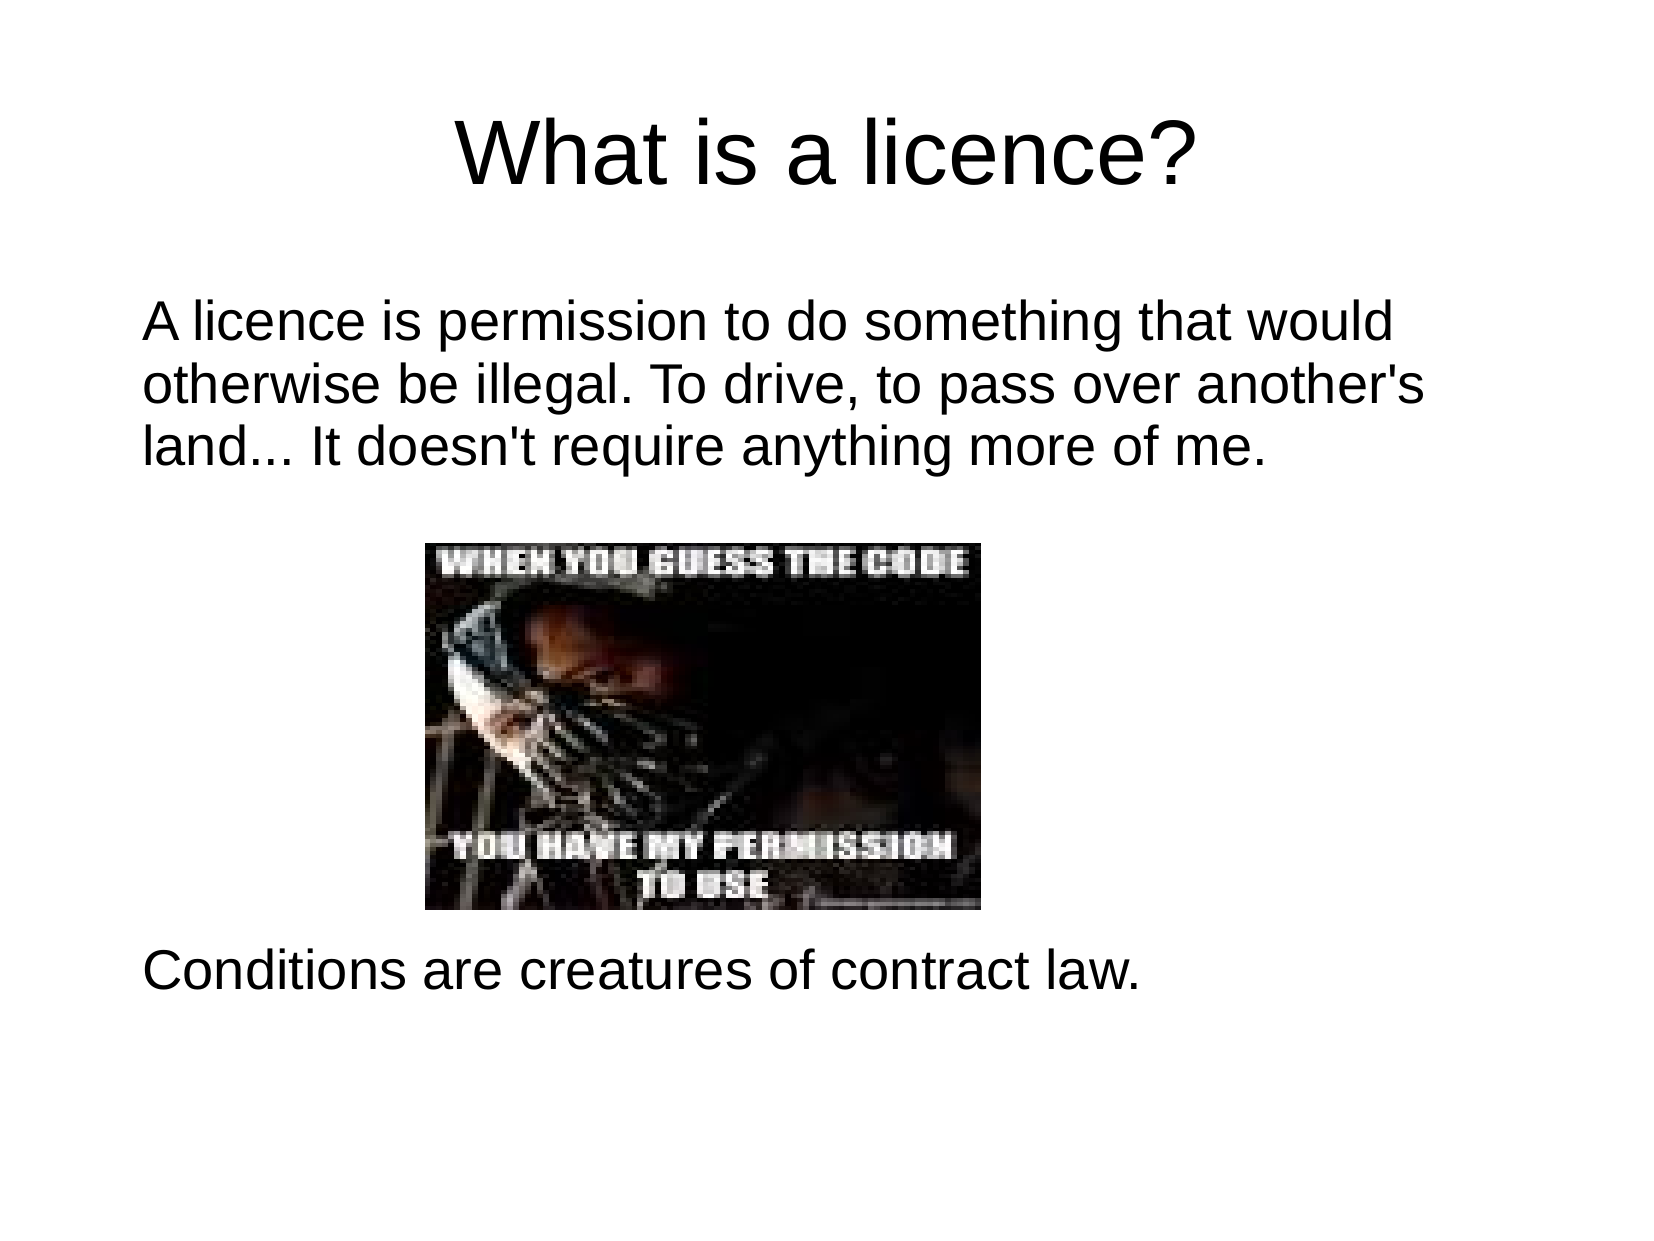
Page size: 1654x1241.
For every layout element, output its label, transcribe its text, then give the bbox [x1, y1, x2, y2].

list A licence is permission to do something that would otherwise be illegal. To drive, to pass over another's land... It doesn't require anything more of me. Conditions are creatures of contract law. [82, 290, 1538, 1010]
picture [425, 543, 981, 910]
title What is a licence? [82, 49, 1571, 257]
